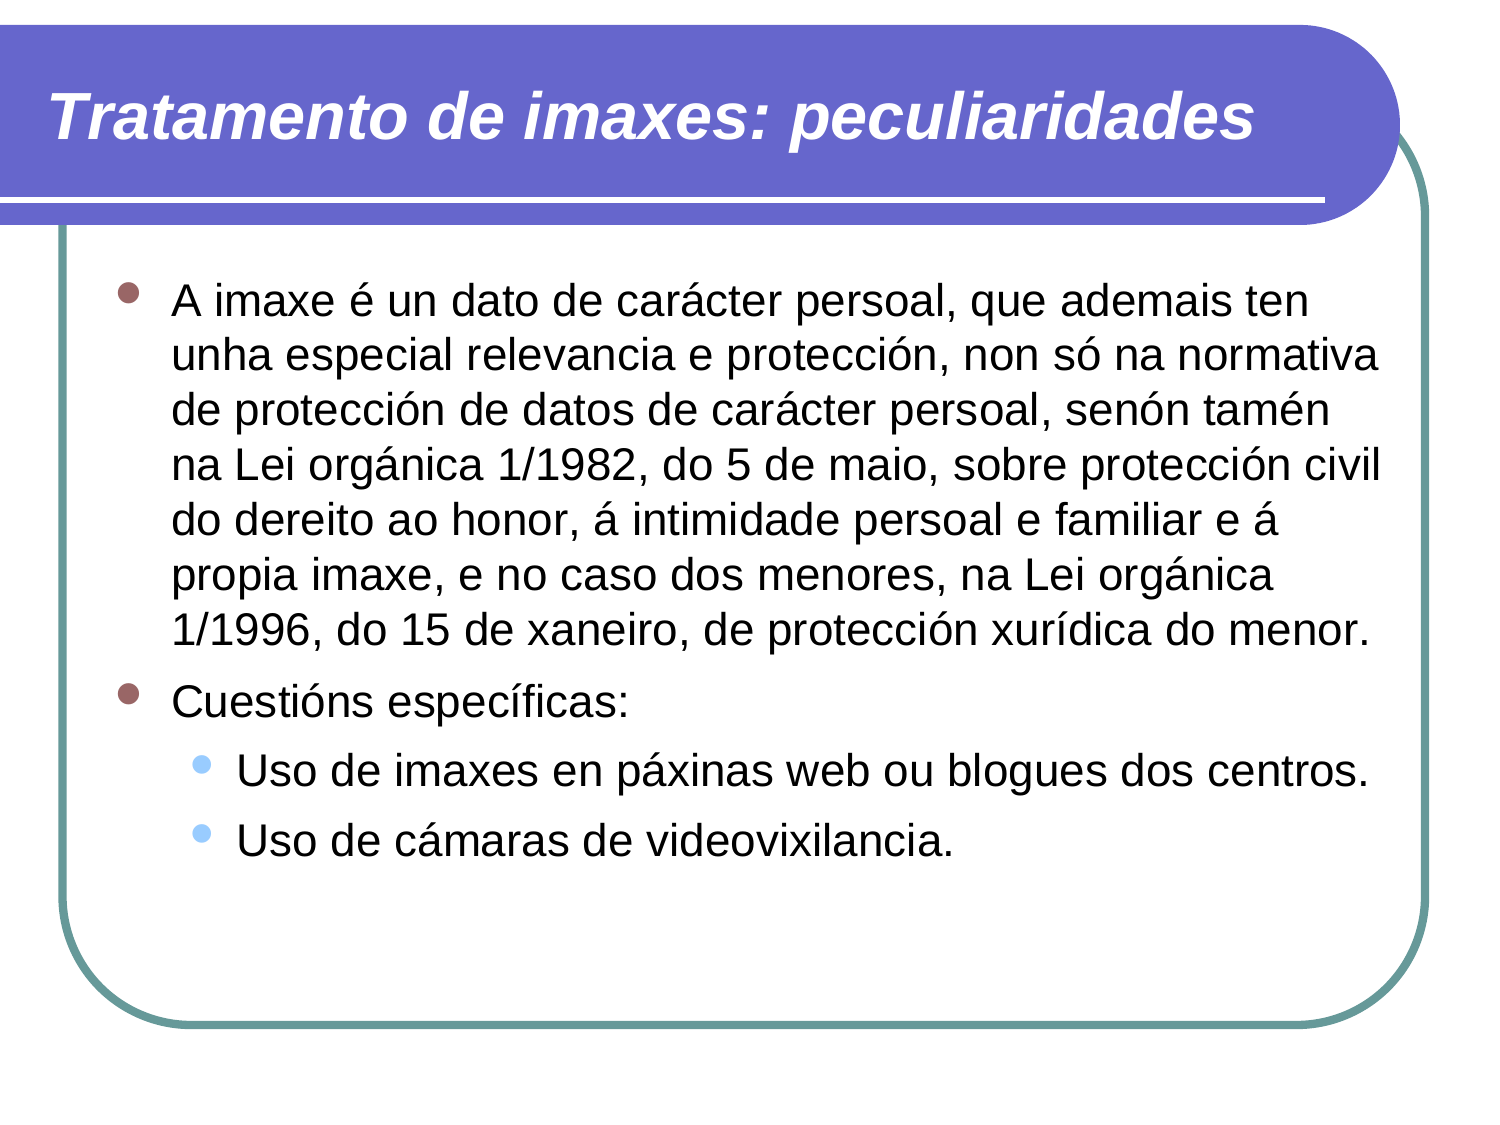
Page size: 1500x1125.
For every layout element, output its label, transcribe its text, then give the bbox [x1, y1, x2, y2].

list A imaxe é un dato de carácter persoal, que ademais ten unha especial relevancia e protección, non só na normativa de protección de datos de carácter persoal, senón tamén na Lei orgánica 1/1982, do 5 de maio, sobre protección civil do dereito ao honor, á intimidade persoal e familiar e á propia imaxe, e no caso dos menores, na Lei orgánica 1/1996, do 15 de xaneiro, de protección xurídica do menor. Cuestións específicas: Uso de imaxes en páxinas web ou blogues dos centros. Uso de cámaras de videovixilancia. [99, 262, 1401, 988]
title Tratamento de imaxes: peculiaridades [31, 0, 1347, 226]
